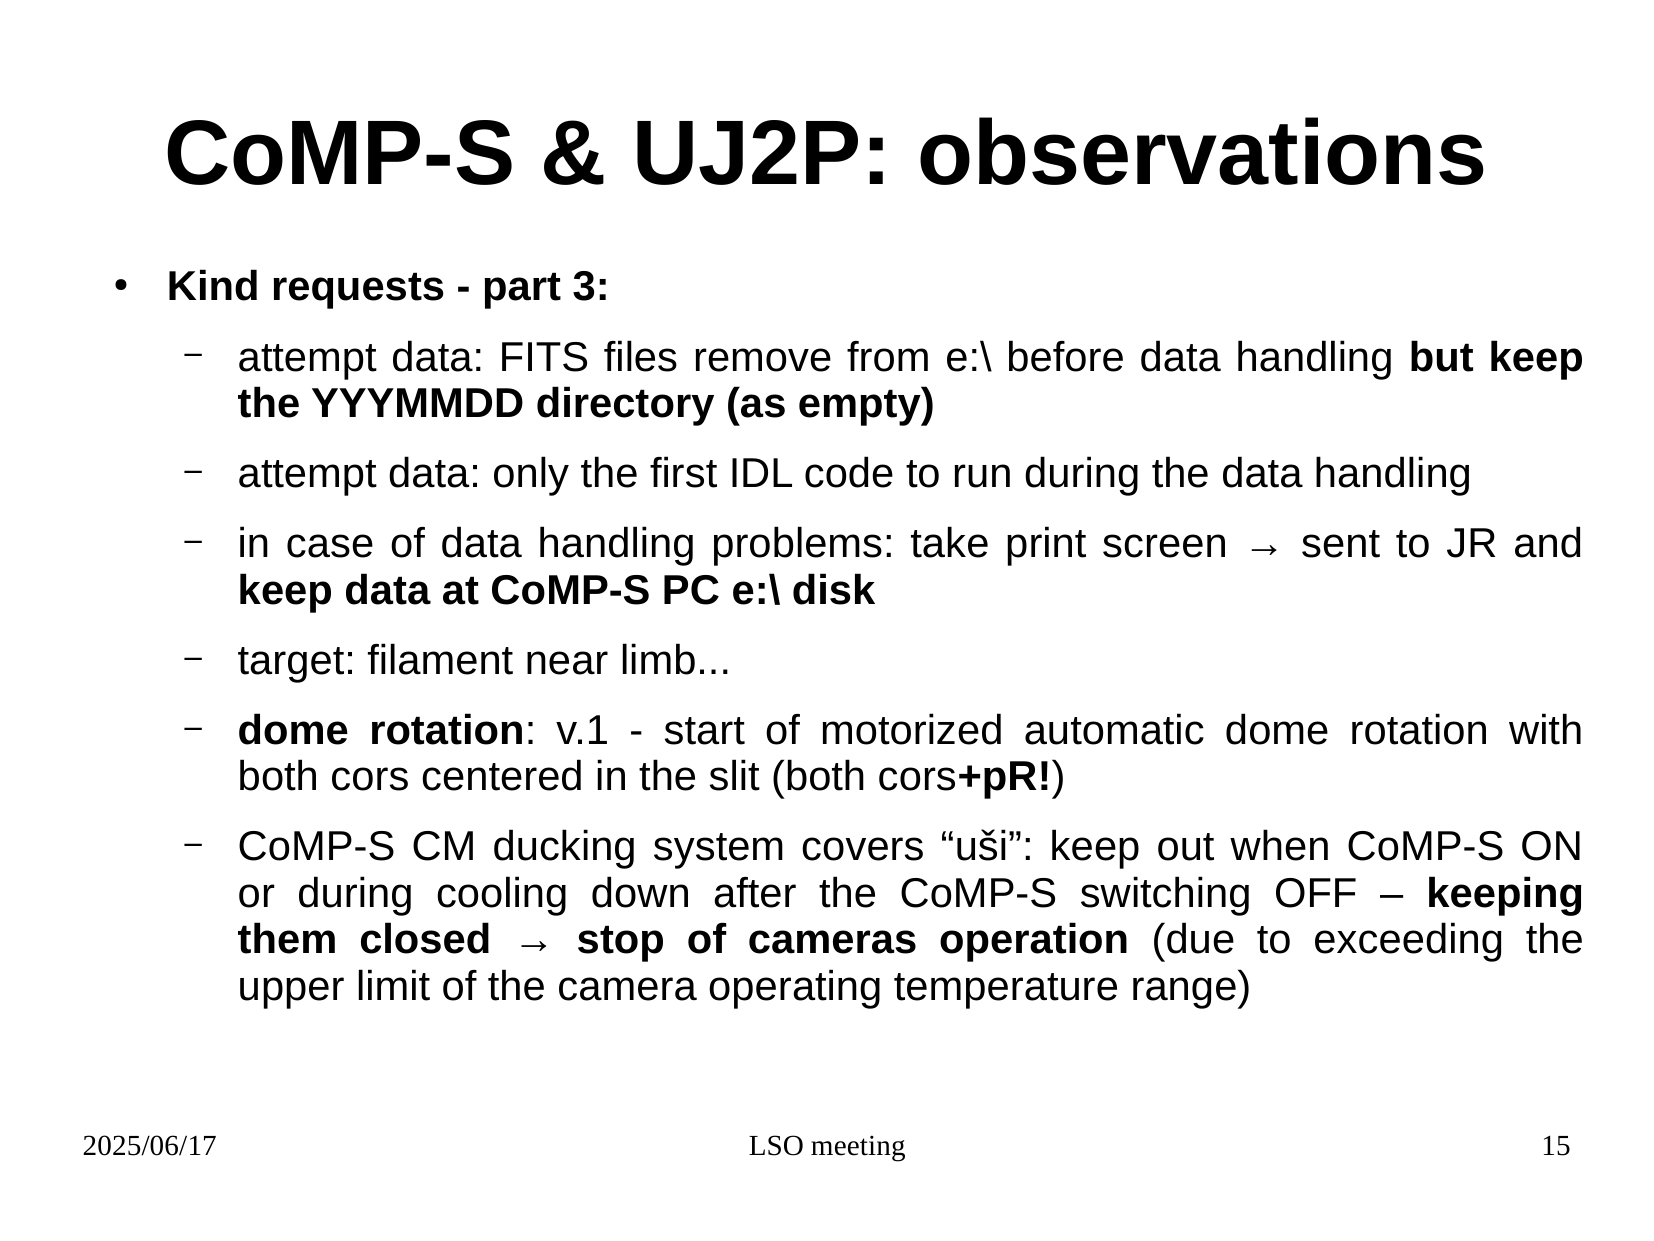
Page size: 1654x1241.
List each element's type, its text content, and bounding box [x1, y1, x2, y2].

list Kind requests - part 3: attempt data: FITS files remove from e:\ before data handling but keep the YYYMMDD directory (as empty) attempt data: only the first IDL code to run during the data handling in case of data handling problems: take print screen → sent to JR and keep data at CoMP-S PC e:\ disk target: filament near limb... dome rotation: v.1 - start of motorized automatic dome rotation with both cors centered in the slit (both cors+pR!) CoMP-S CM ducking system covers “uši”: keep out when CoMP-S ON or during cooling down after the CoMP-S switching OFF – keeping them closed → stop of cameras operation (due to exceeding the upper limit of the camera operating temperature range) [95, 263, 1585, 1206]
title CoMP-S & UJ2P: observations [82, 49, 1571, 257]
